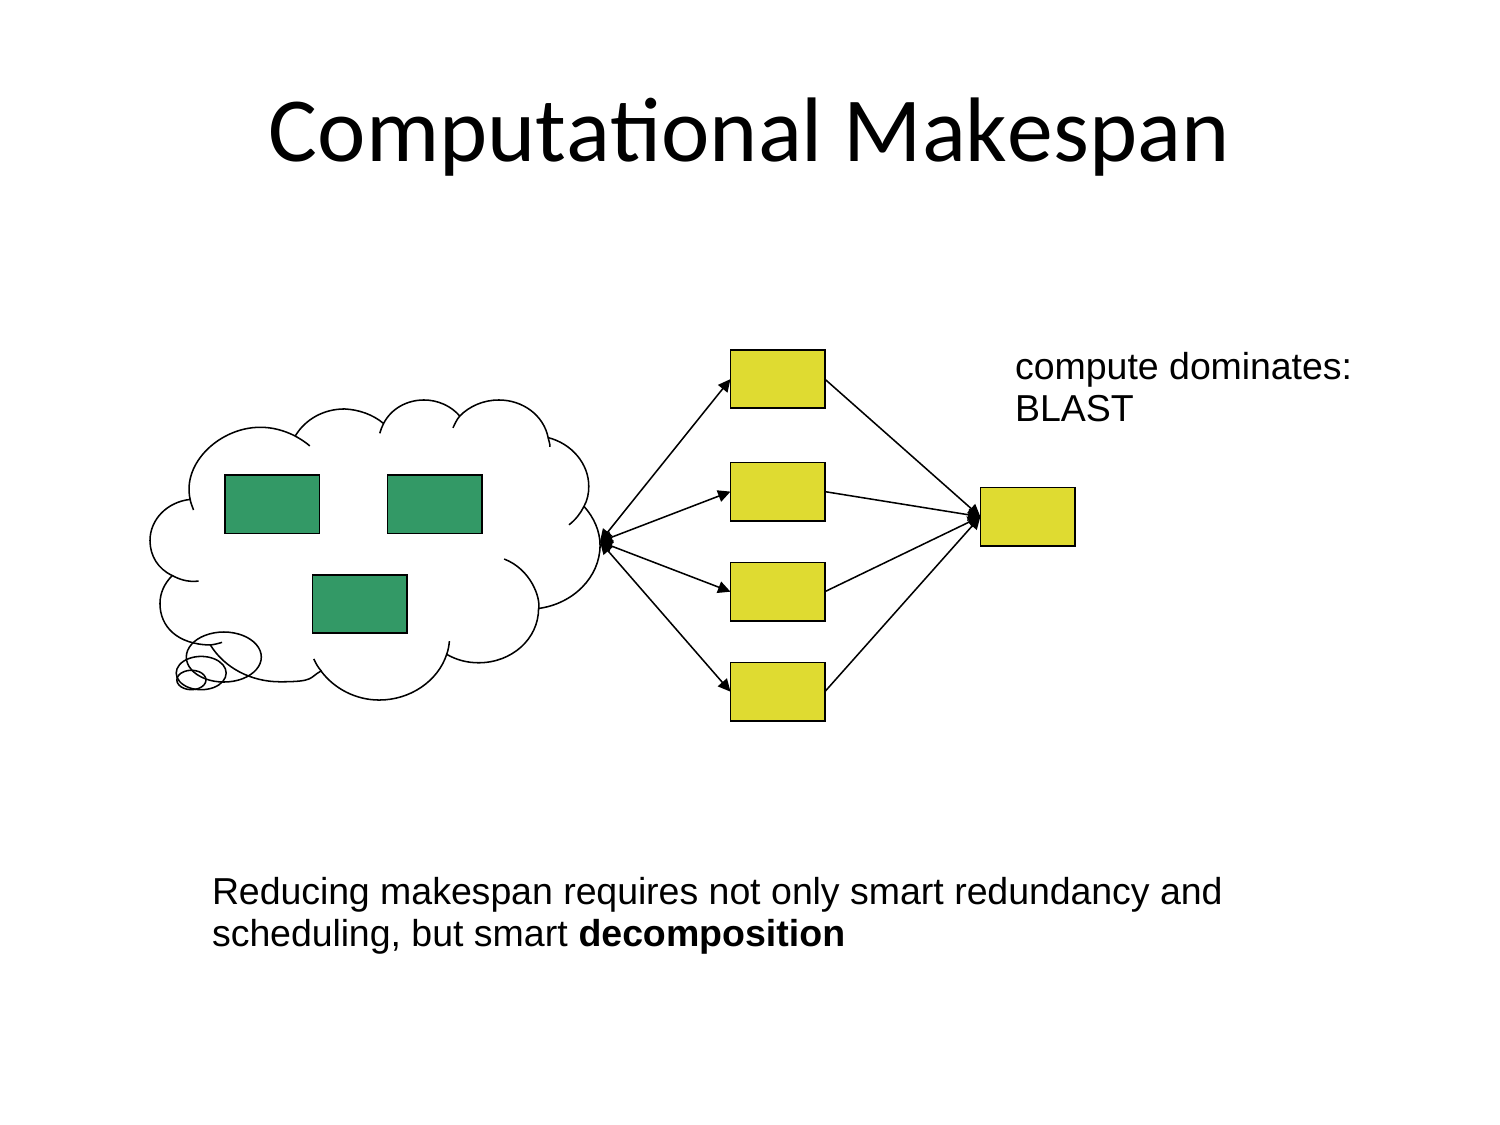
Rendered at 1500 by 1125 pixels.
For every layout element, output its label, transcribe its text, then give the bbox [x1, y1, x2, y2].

text_box [730, 562, 825, 621]
text_box compute dominates: BLAST [1000, 337, 1368, 437]
text_box Reducing makespan requires not only smart redundancy and scheduling, but smart decomposition [197, 862, 1388, 1004]
text_box [224, 474, 320, 534]
text_box [312, 574, 408, 634]
text_box [387, 474, 483, 534]
text_box [730, 349, 825, 409]
text_box [730, 462, 825, 521]
text_box [730, 662, 825, 721]
text_box [980, 487, 1075, 546]
title Computational Makespan [75, 45, 1426, 233]
